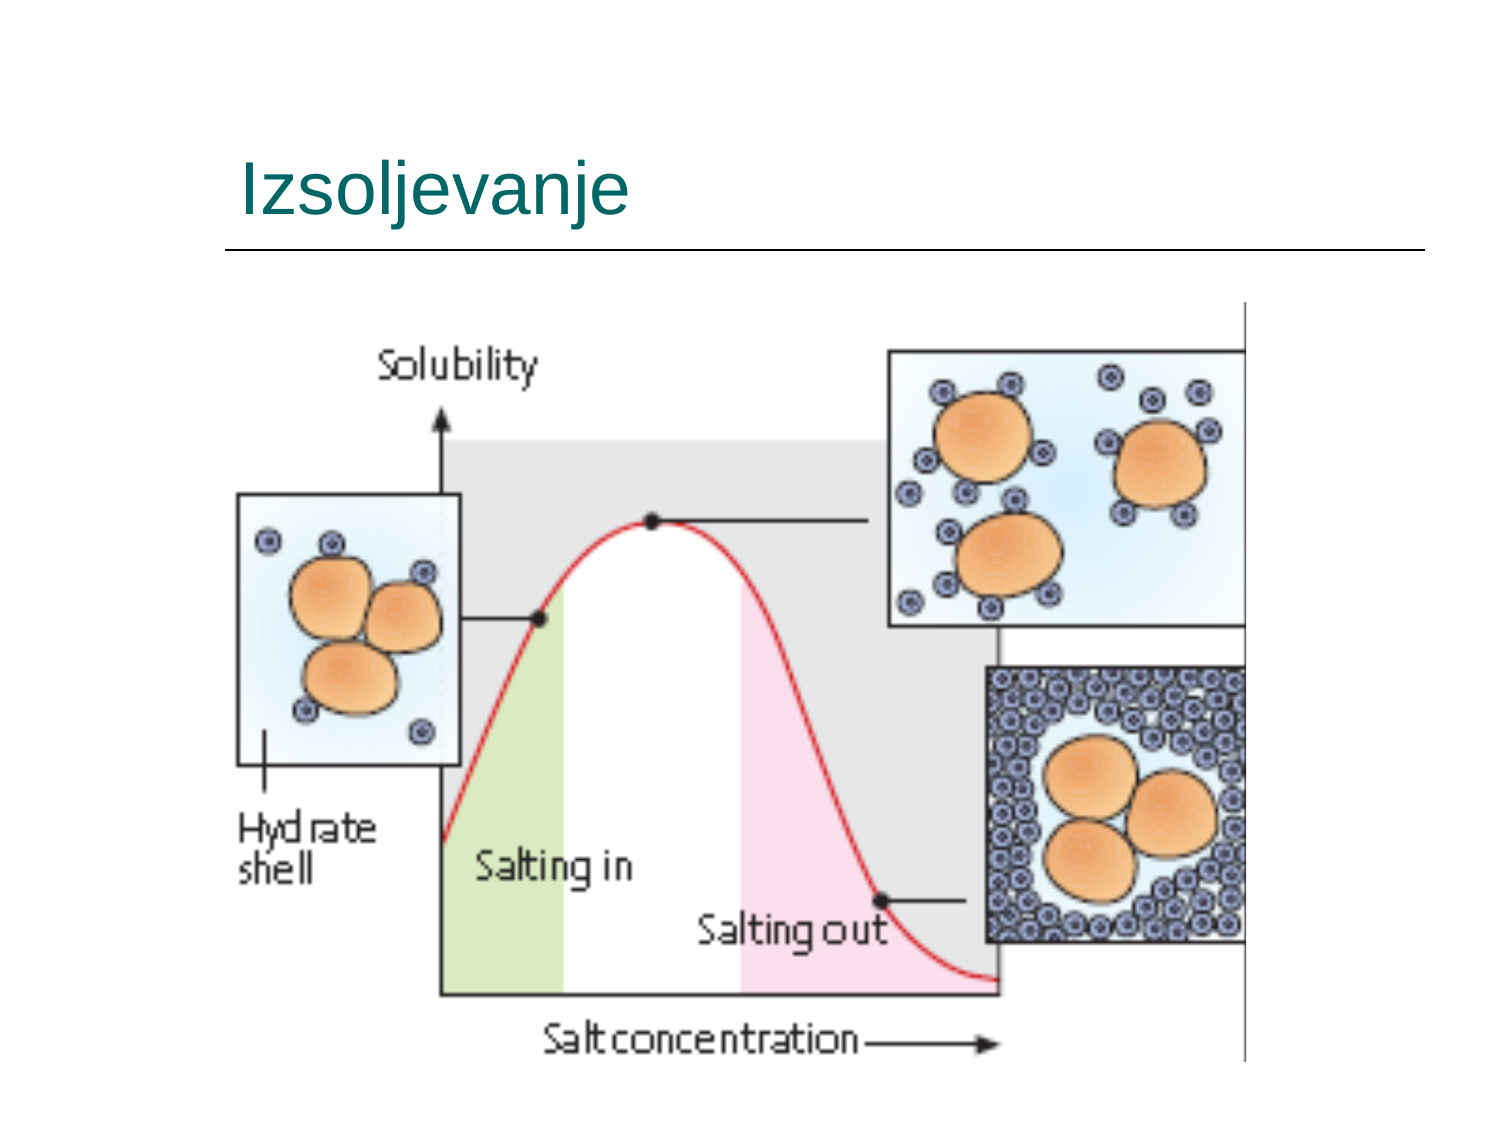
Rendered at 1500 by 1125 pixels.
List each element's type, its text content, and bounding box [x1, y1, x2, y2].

title Izsoljevanje [224, 49, 1425, 237]
picture [230, 302, 1247, 1062]
